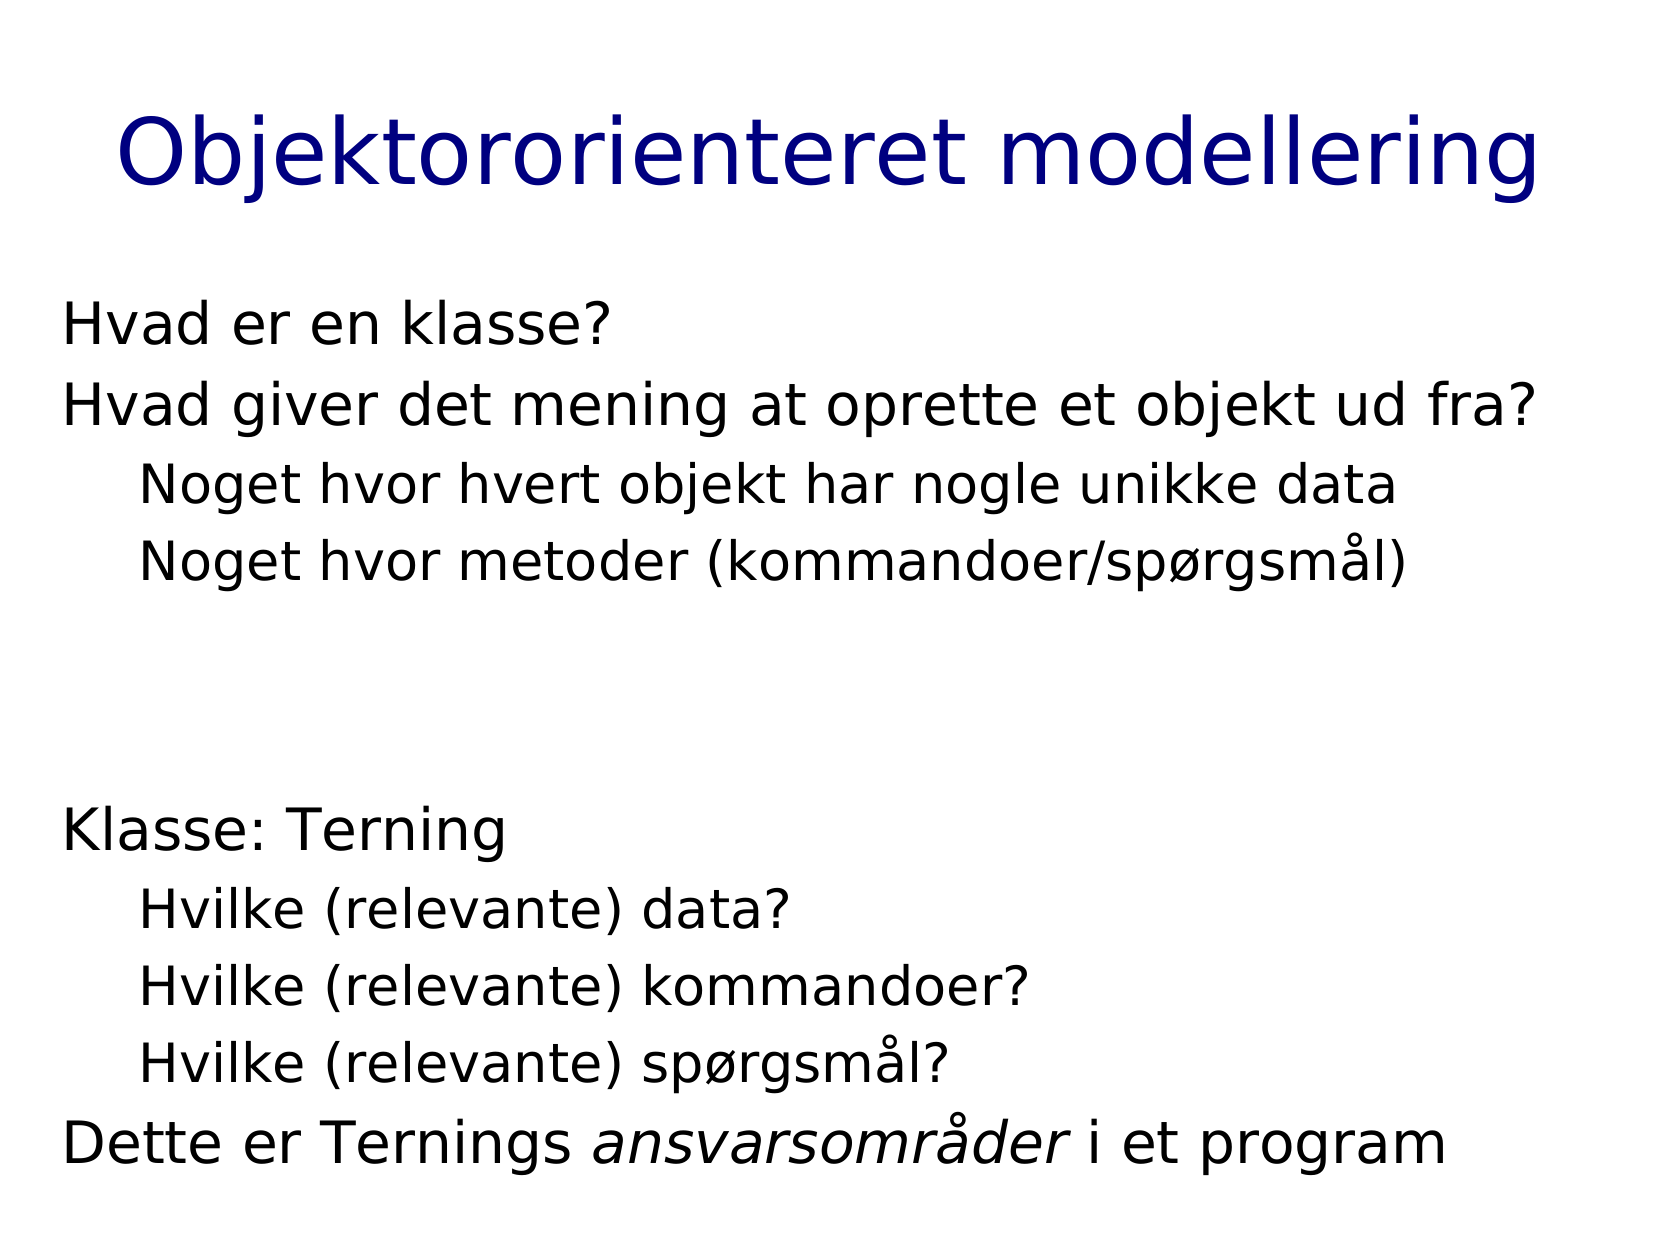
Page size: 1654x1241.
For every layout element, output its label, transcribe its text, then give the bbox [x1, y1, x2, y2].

title Objektororienteret modellering [30, 49, 1620, 257]
list Hvad er en klasse? Hvad giver det mening at oprette et objekt ud fra? Noget hvor hvert objekt har nogle unikke data Noget hvor metoder (kommandoer/spørgsmål) Klasse: Terning Hvilke (relevante) data? Hvilke (relevante) kommandoer? Hvilke (relevante) spørgsmål? Dette er Ternings ansvarsområder i et program [44, 290, 1606, 1211]
